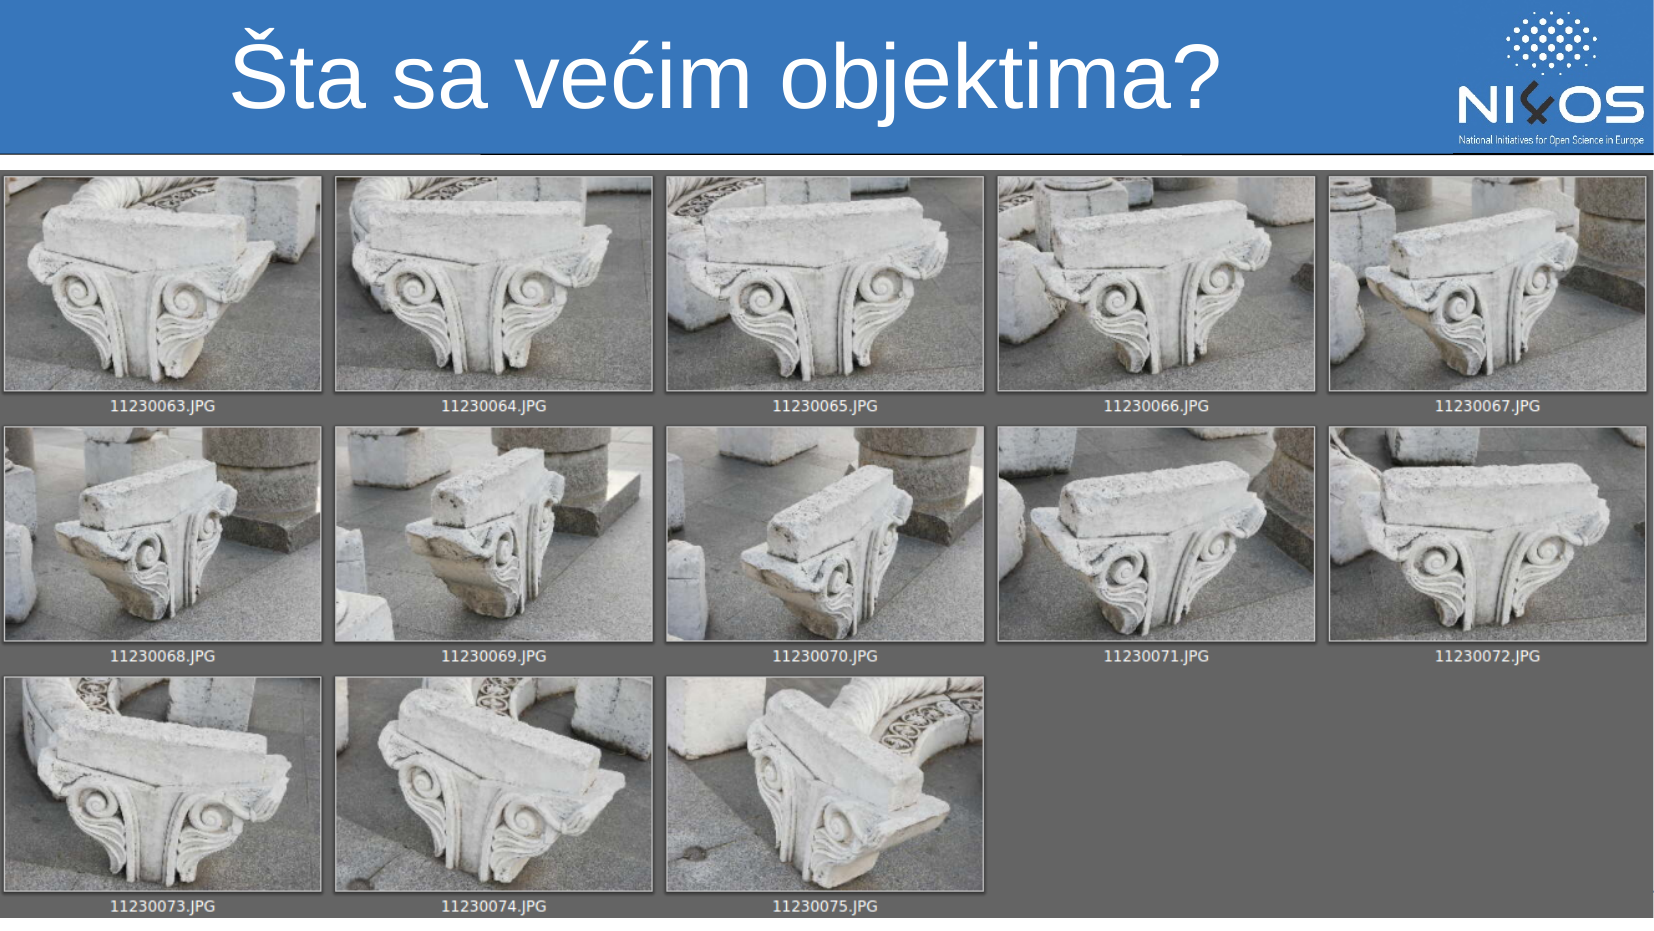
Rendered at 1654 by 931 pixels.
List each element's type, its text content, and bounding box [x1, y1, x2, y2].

picture [1453, 0, 1654, 153]
picture [0, 170, 1654, 918]
title Šta sa većim objektima? [0, 0, 1453, 154]
